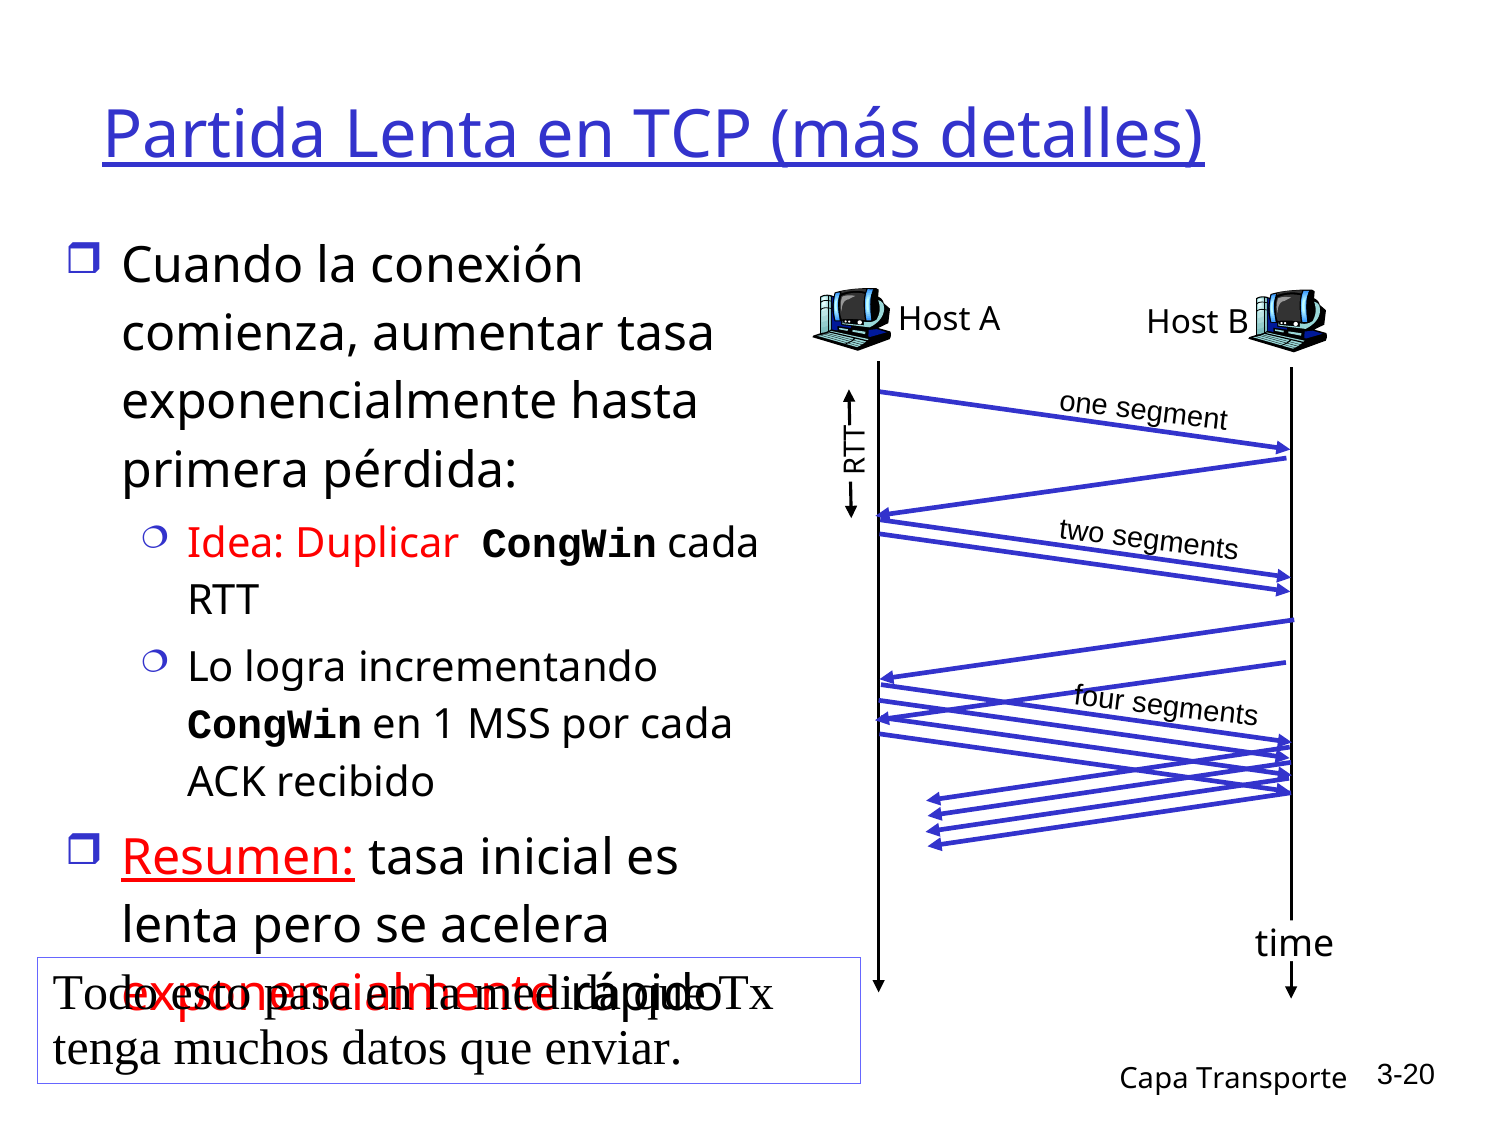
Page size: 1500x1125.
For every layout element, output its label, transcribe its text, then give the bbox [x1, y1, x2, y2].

text_box RTT [825, 410, 877, 491]
text_box four segments [1057, 668, 1277, 737]
text_box time [1240, 908, 1350, 976]
text_box four segments [1056, 712, 1250, 740]
text_box Host B [1131, 290, 1265, 352]
text_box two segments [1041, 502, 1257, 576]
text_box Host A [883, 287, 1016, 349]
picture [1248, 289, 1329, 353]
text_box one segment [1042, 374, 1246, 447]
picture [812, 287, 893, 351]
text_box Todo esto pasa en la medida que Tx tenga muchos datos que enviar. [37, 957, 861, 1084]
list Cuando la conexión comienza, aumentar tasa exponencialmente hasta primera pérdida: Idea: Duplicar CongWin cada RTT Lo logra incrementando CongWin en 1 MSS por cada ACK recibido Resumen: tasa inicial es lenta pero se acelera exponencialmente rápido [50, 221, 793, 957]
title Partida Lenta en TCP (más detalles) [87, 37, 1363, 225]
